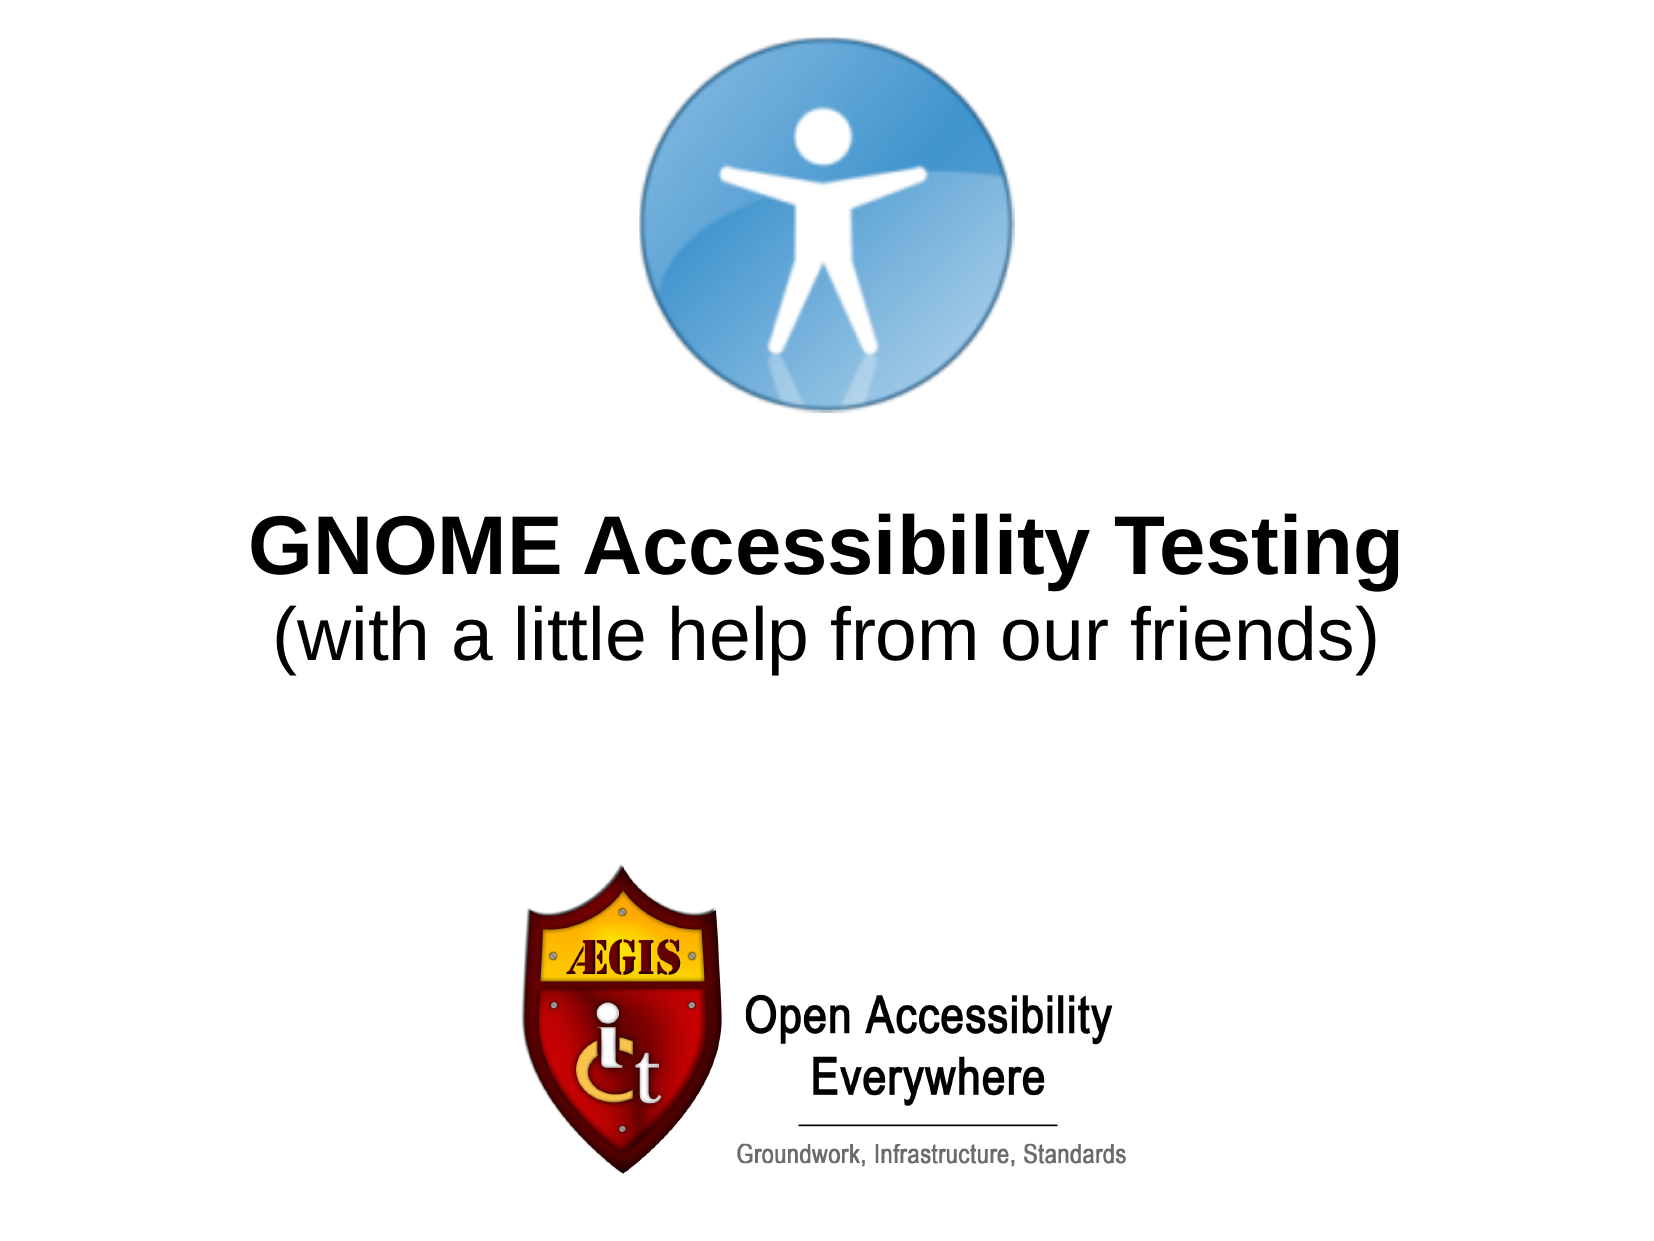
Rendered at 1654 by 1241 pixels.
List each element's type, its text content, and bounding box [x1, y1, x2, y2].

subtitle GNOME Accessibility Testing (with a little help from our friends) [82, 75, 1571, 1102]
picture [639, 37, 1015, 75]
picture [511, 862, 1142, 1189]
